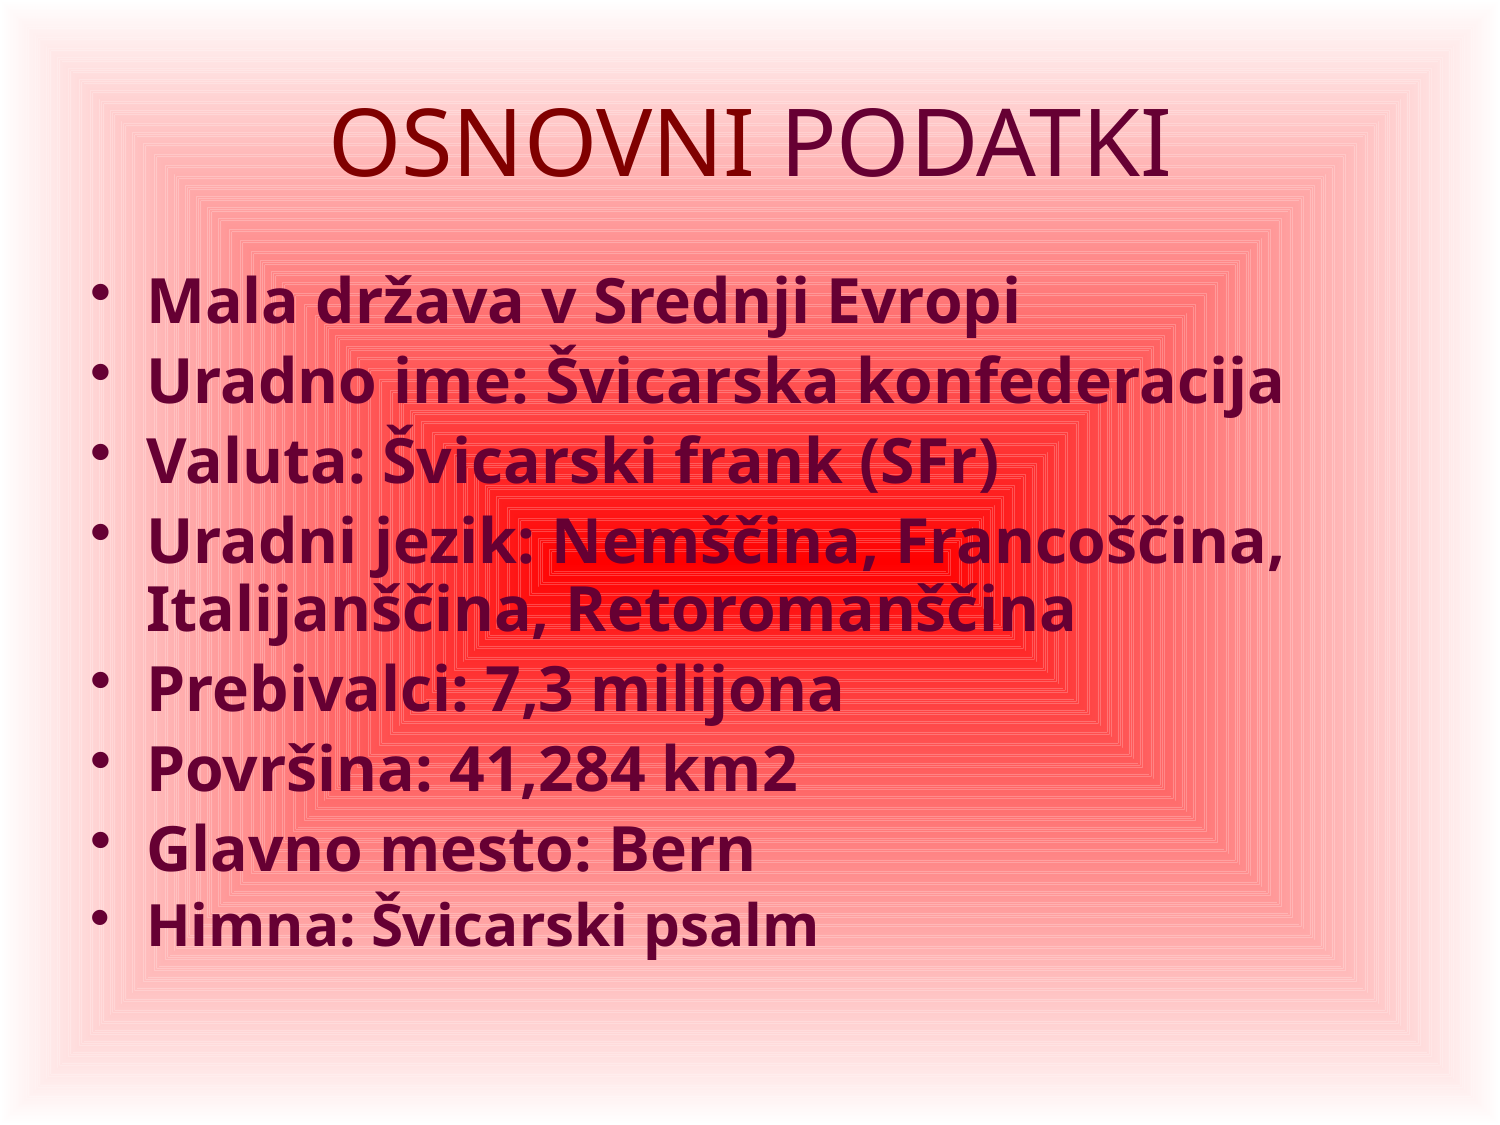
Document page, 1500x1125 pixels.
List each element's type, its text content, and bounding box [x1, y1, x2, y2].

title OSNOVNI PODATKI [75, 45, 1425, 233]
list Mala država v Srednji Evropi Uradno ime: Švicarska konfederacija Valuta: Švicarski frank (SFr) Uradni jezik: Nemščina, Francoščina, Italijanščina, Retoromanščina Prebivalci: 7,3 milijona Površina: 41,284 km2 Glavno mesto: Bern Himna: Švicarski psalm [75, 262, 1425, 1005]
